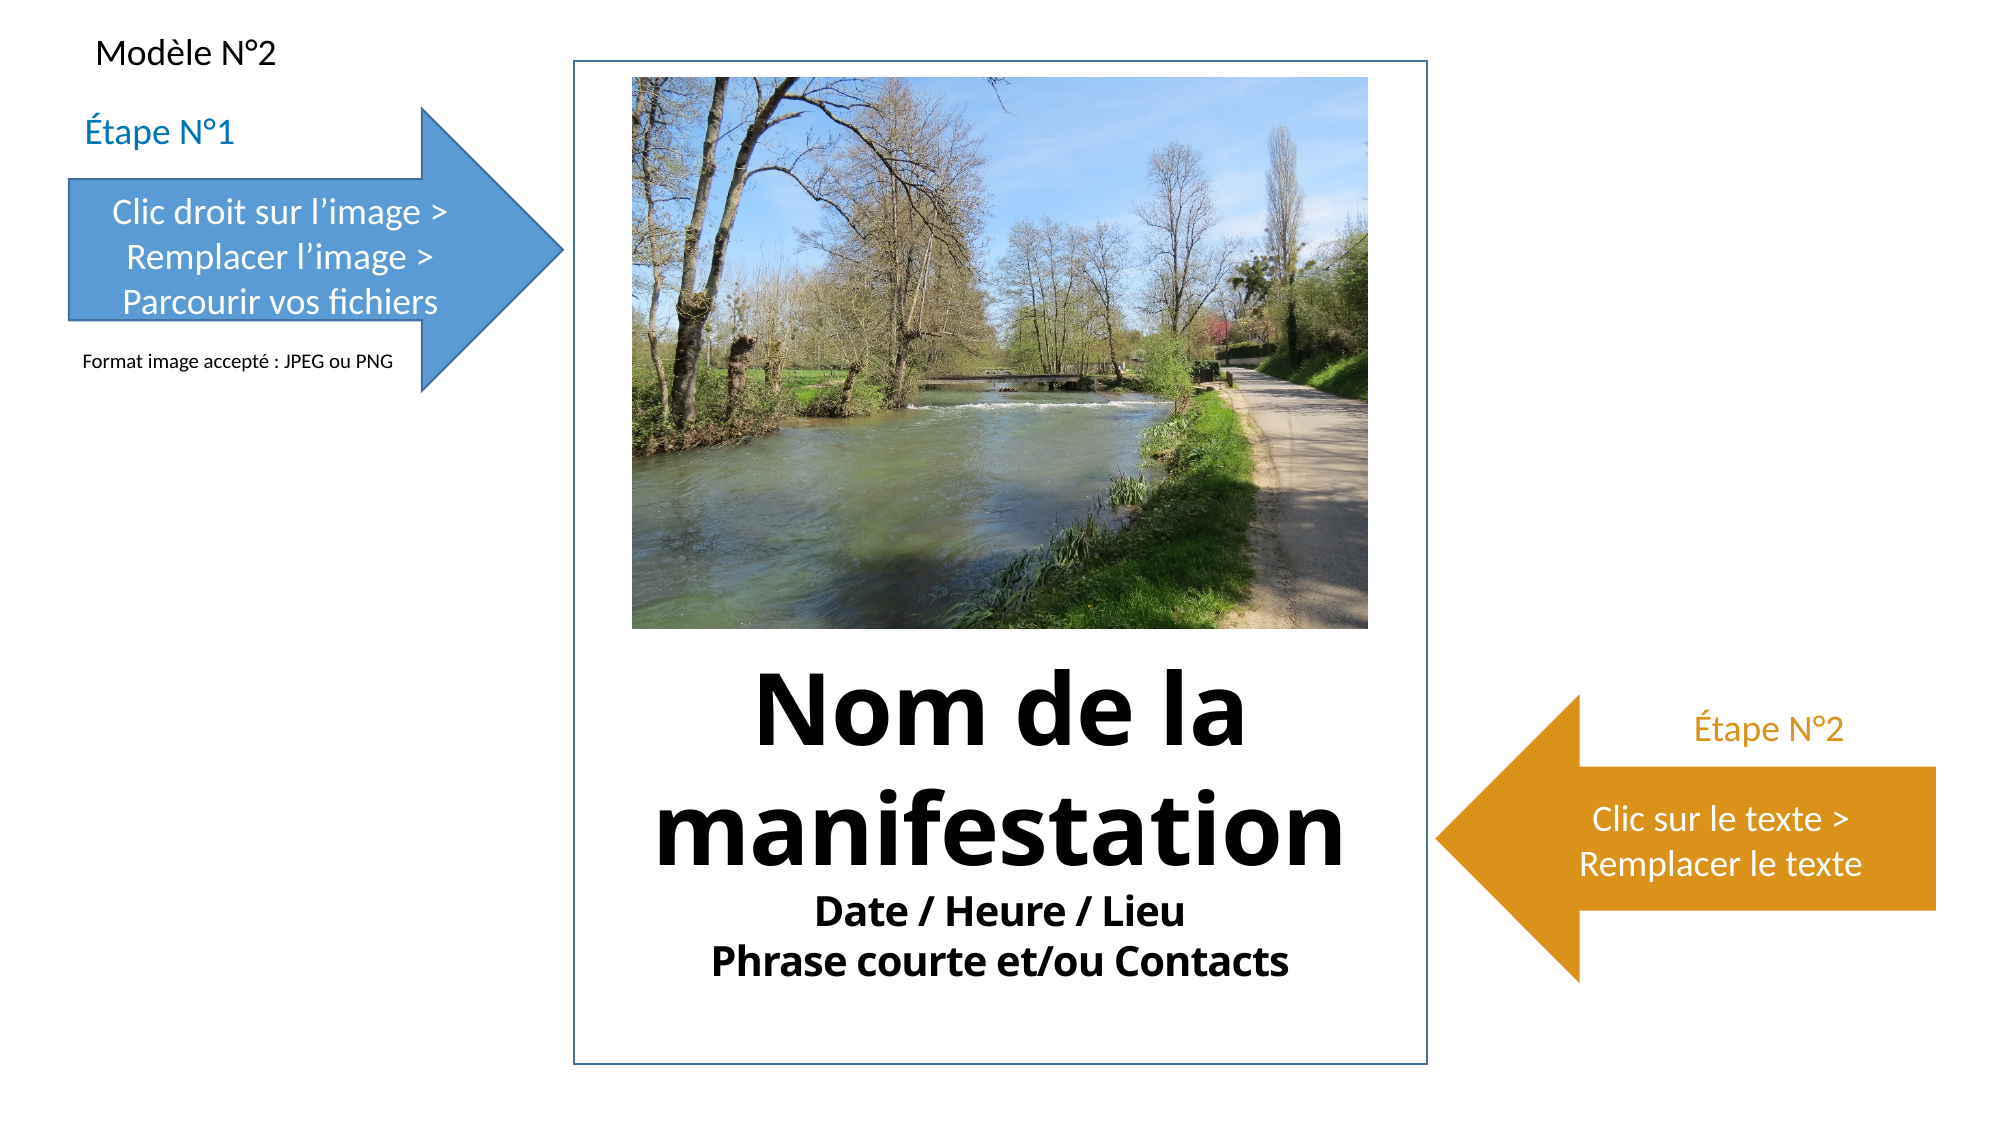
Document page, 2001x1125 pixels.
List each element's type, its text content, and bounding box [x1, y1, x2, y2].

text_box Clic sur le texte > Remplacer le texte [1436, 696, 1935, 981]
text_box Étape N°2 [1678, 696, 1935, 758]
text_box Modèle N°2 [80, 20, 510, 81]
text_box Nom de la manifestation Date / Heure / Lieu Phrase courte et/ou Contacts [583, 637, 1417, 1075]
picture [632, 77, 1368, 629]
